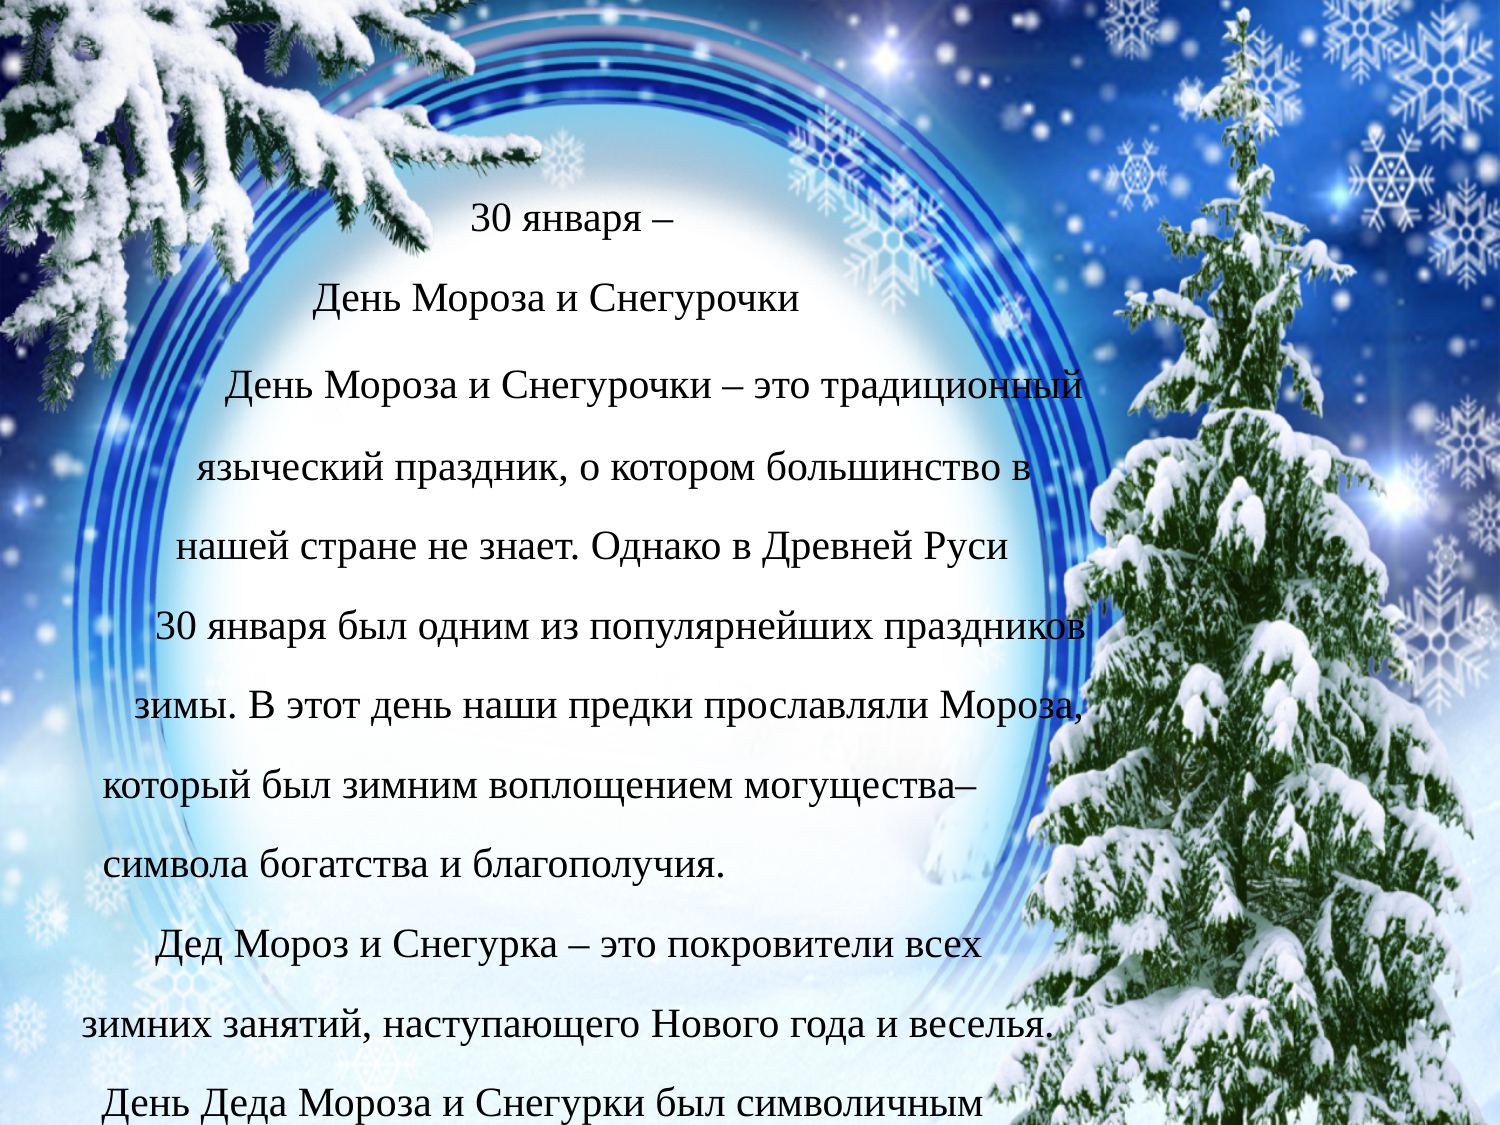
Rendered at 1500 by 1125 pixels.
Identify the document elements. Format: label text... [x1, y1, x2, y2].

picture [125, 1090, 210, 1125]
picture [207, 1091, 220, 1114]
picture [103, 1116, 127, 1125]
list 30 января – День Мороза и Снегурочки День Мороза и Снегурочки – это традиционный языческий праздник, о котором большинство в нашей стране не знает. Однако в Древней Руси 30 января был одним из популярнейших праздников зимы. В этот день наши предки прославляли Мороза, который был зимним воплощением могущества– символа богатства и благополучия. Дед Мороз и Снегурка – это покровители всех зимних занятий, наступающего Нового года и веселья. День Деда Мороза и Снегурки был символичным окончанием зимы, за ним уже была уже не за горами широкая и щедрая Масленица. [35, 23, 1430, 1090]
picture [360, 1099, 370, 1115]
picture [587, 1099, 597, 1115]
picture [108, 1091, 121, 1114]
picture [307, 1090, 324, 1109]
picture [202, 1116, 226, 1125]
picture [661, 1098, 671, 1115]
picture [0, 0, 1500, 1125]
